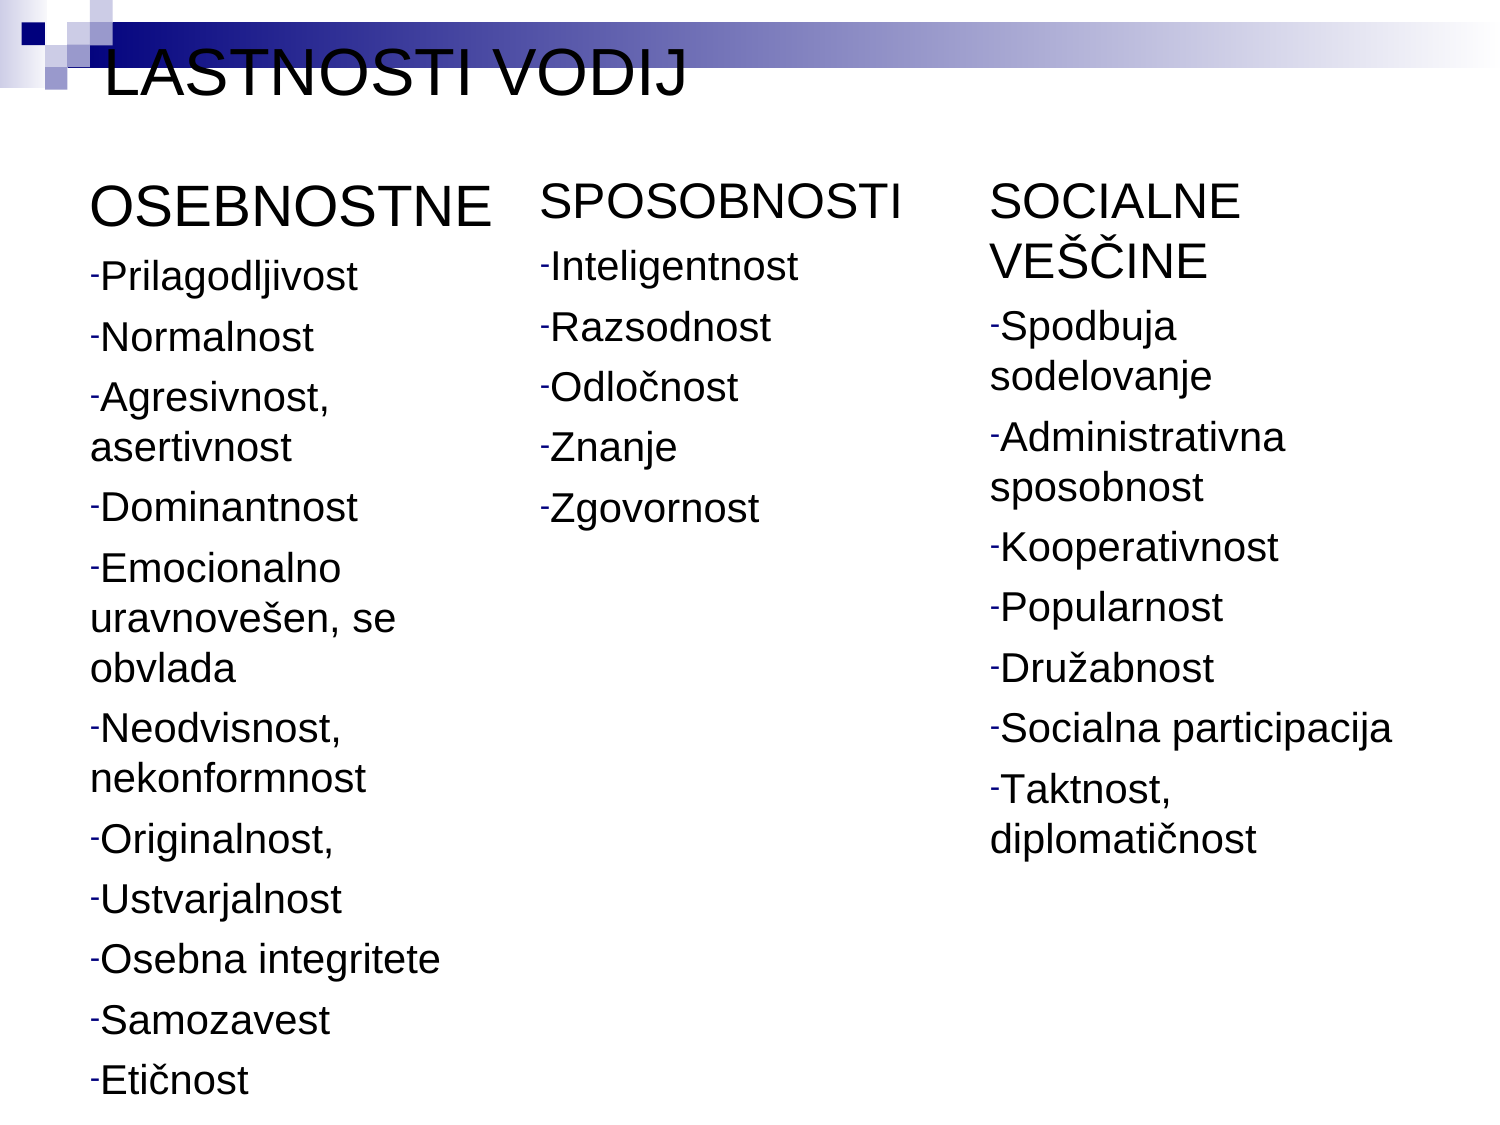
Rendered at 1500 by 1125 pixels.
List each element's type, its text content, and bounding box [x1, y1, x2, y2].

table_header SOCIALNE VEŠČINE Spodbuja sodelovanje Administrativna sposobnost Kooperativnost Popularnost Družabnost Socialna participacija Taktnost, diplomatičnost [975, 161, 1425, 1111]
title LASTNOSTI VODIJ [88, 0, 1439, 138]
table_header OSEBNOSTNE Prilagodljivost Normalnost Agresivnost, asertivnost Dominantnost Emocionalno uravnovešen, se obvlada Neodvisnost, nekonformnost Originalnost, Ustvarjalnost Osebna integritete Samozavest Etičnost [75, 161, 525, 1111]
table_header SPOSOBNOSTI Inteligentnost Razsodnost Odločnost Znanje Zgovornost [525, 161, 975, 1111]
